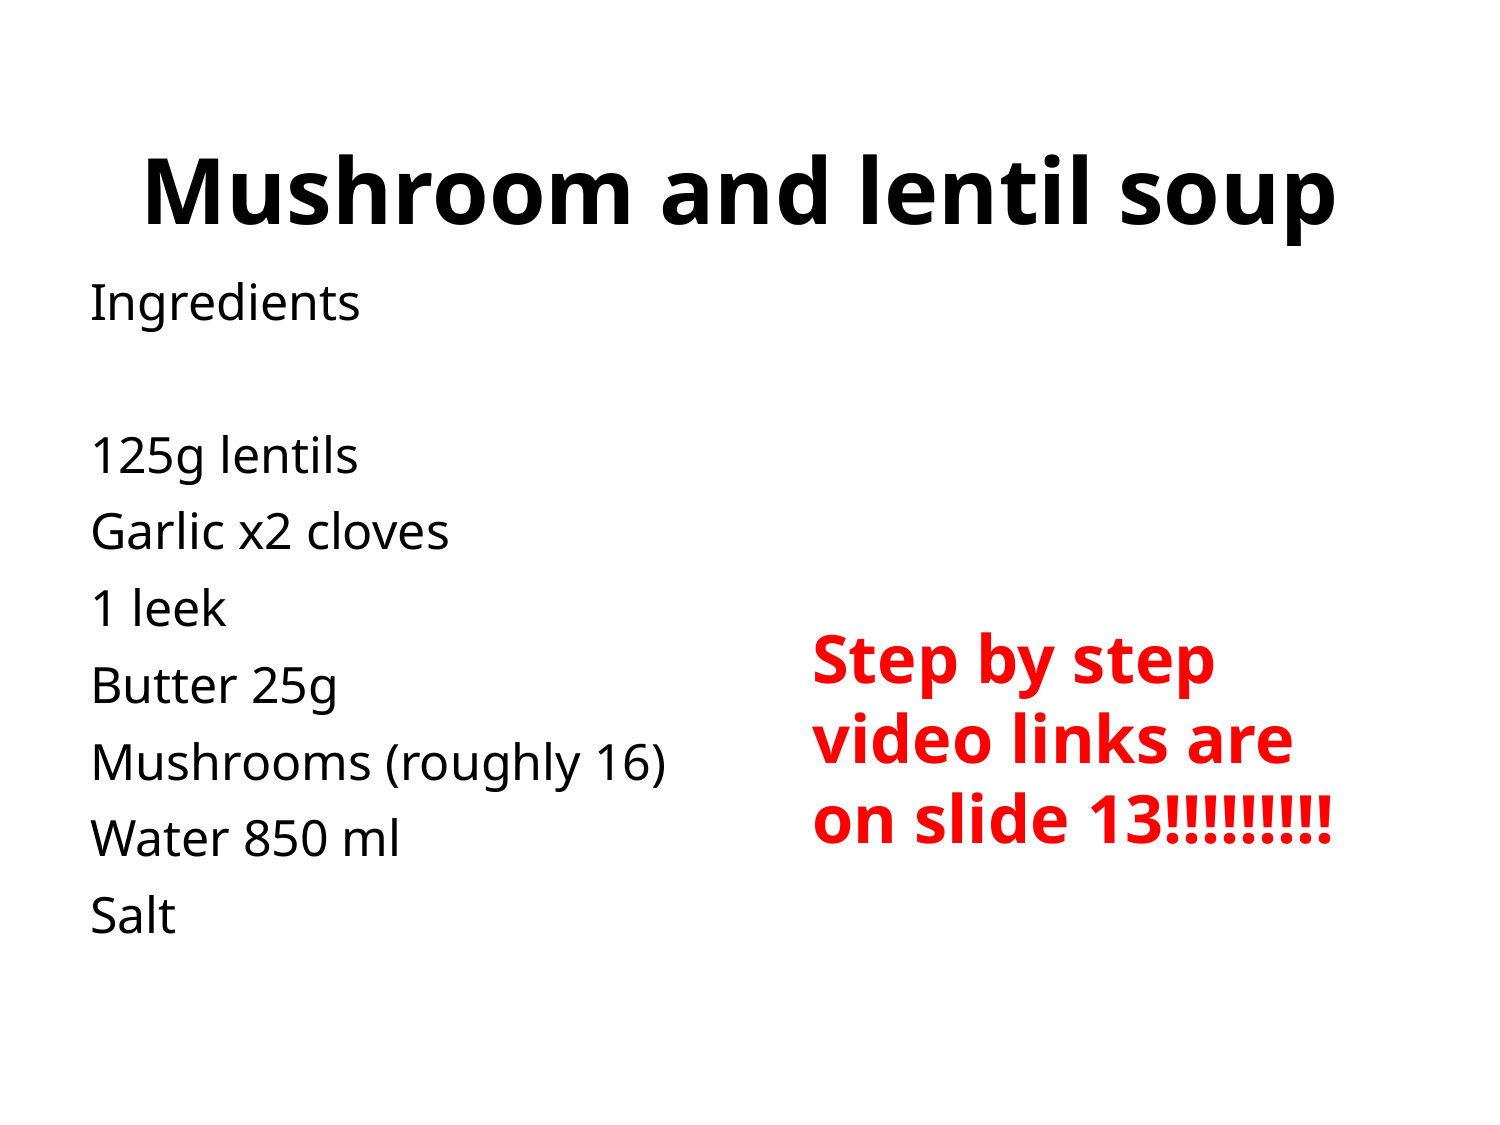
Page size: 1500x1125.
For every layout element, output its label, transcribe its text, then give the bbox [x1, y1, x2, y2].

text_box Step by step video links are on slide 13!!!!!!!!! [797, 609, 1388, 868]
title Mushroom and lentil soup [64, 125, 1415, 313]
list Ingredients 125g lentils Garlic x2 cloves 1 leek Butter 25g Mushrooms (roughly 16) Water 850 ml Salt [75, 262, 1426, 1005]
